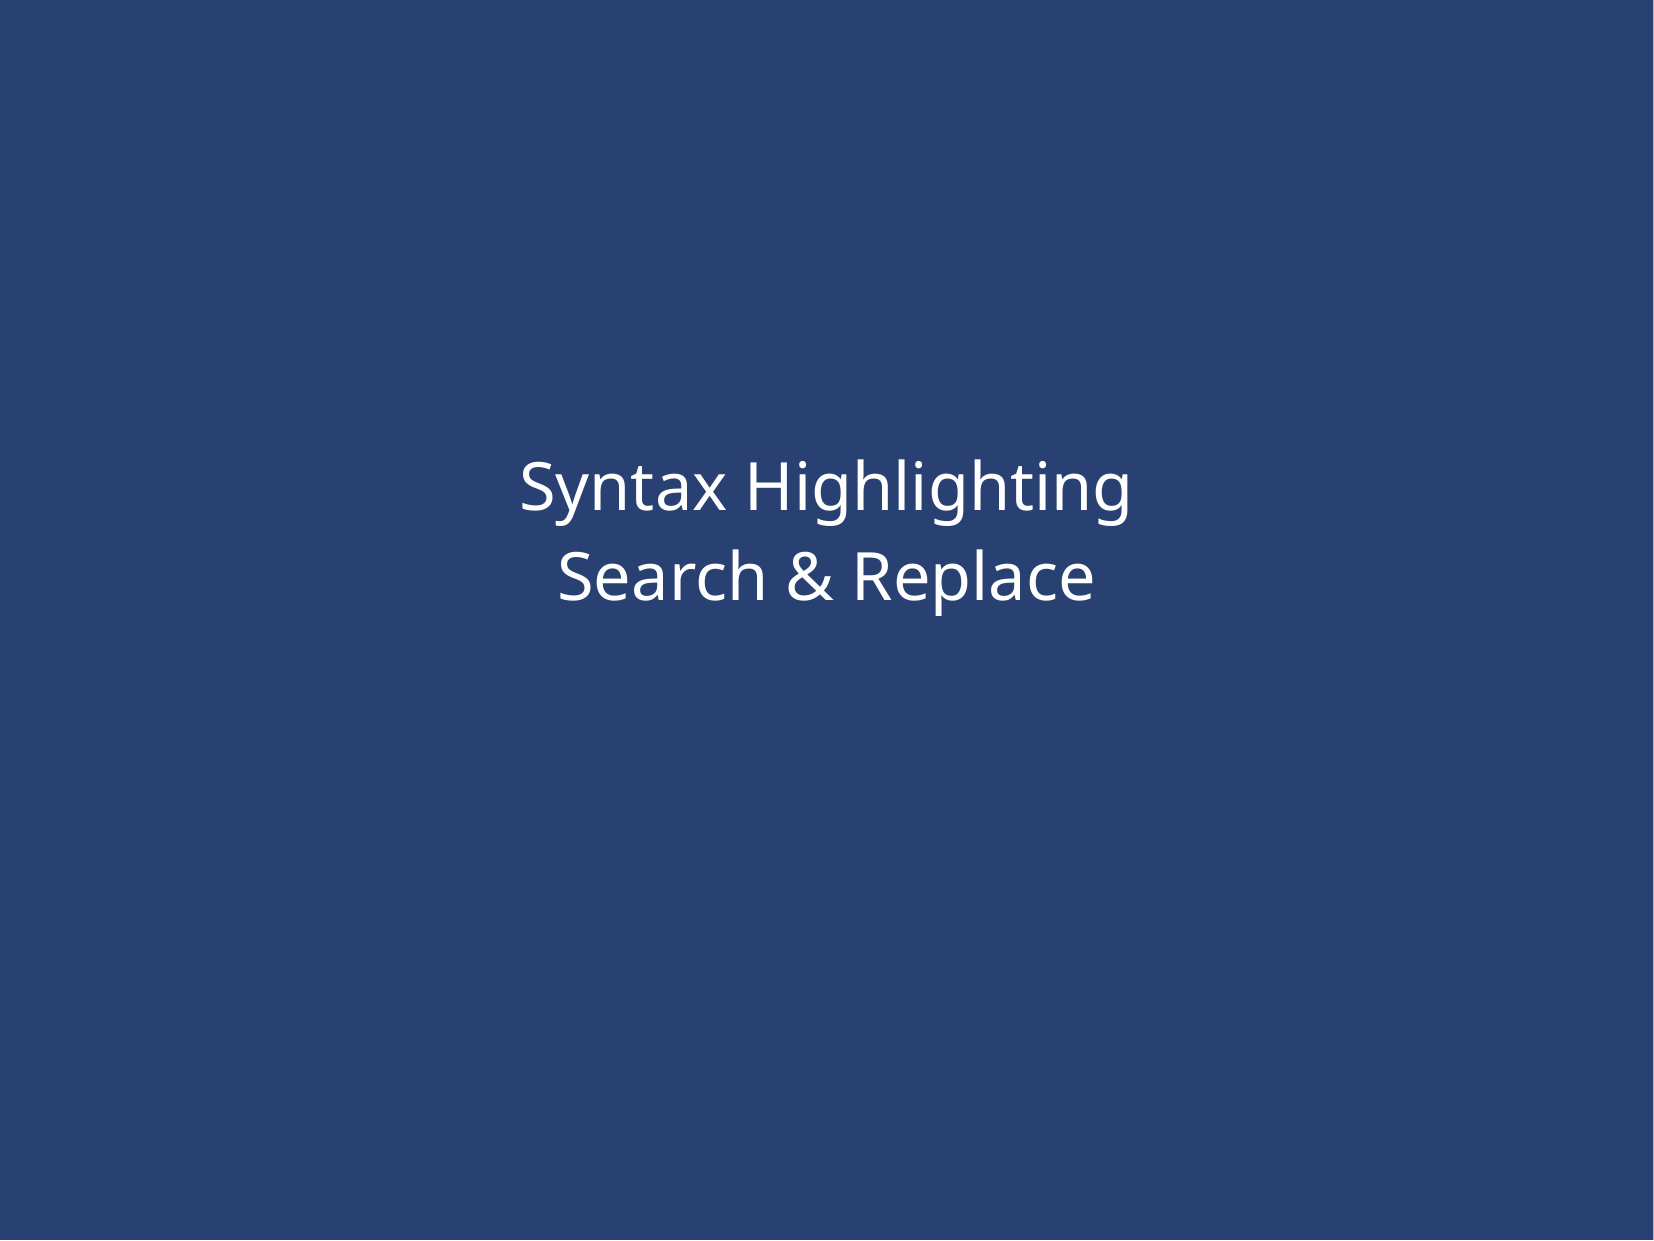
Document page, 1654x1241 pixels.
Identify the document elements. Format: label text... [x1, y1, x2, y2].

subtitle Syntax Highlighting Search & Replace [82, 49, 1571, 1109]
